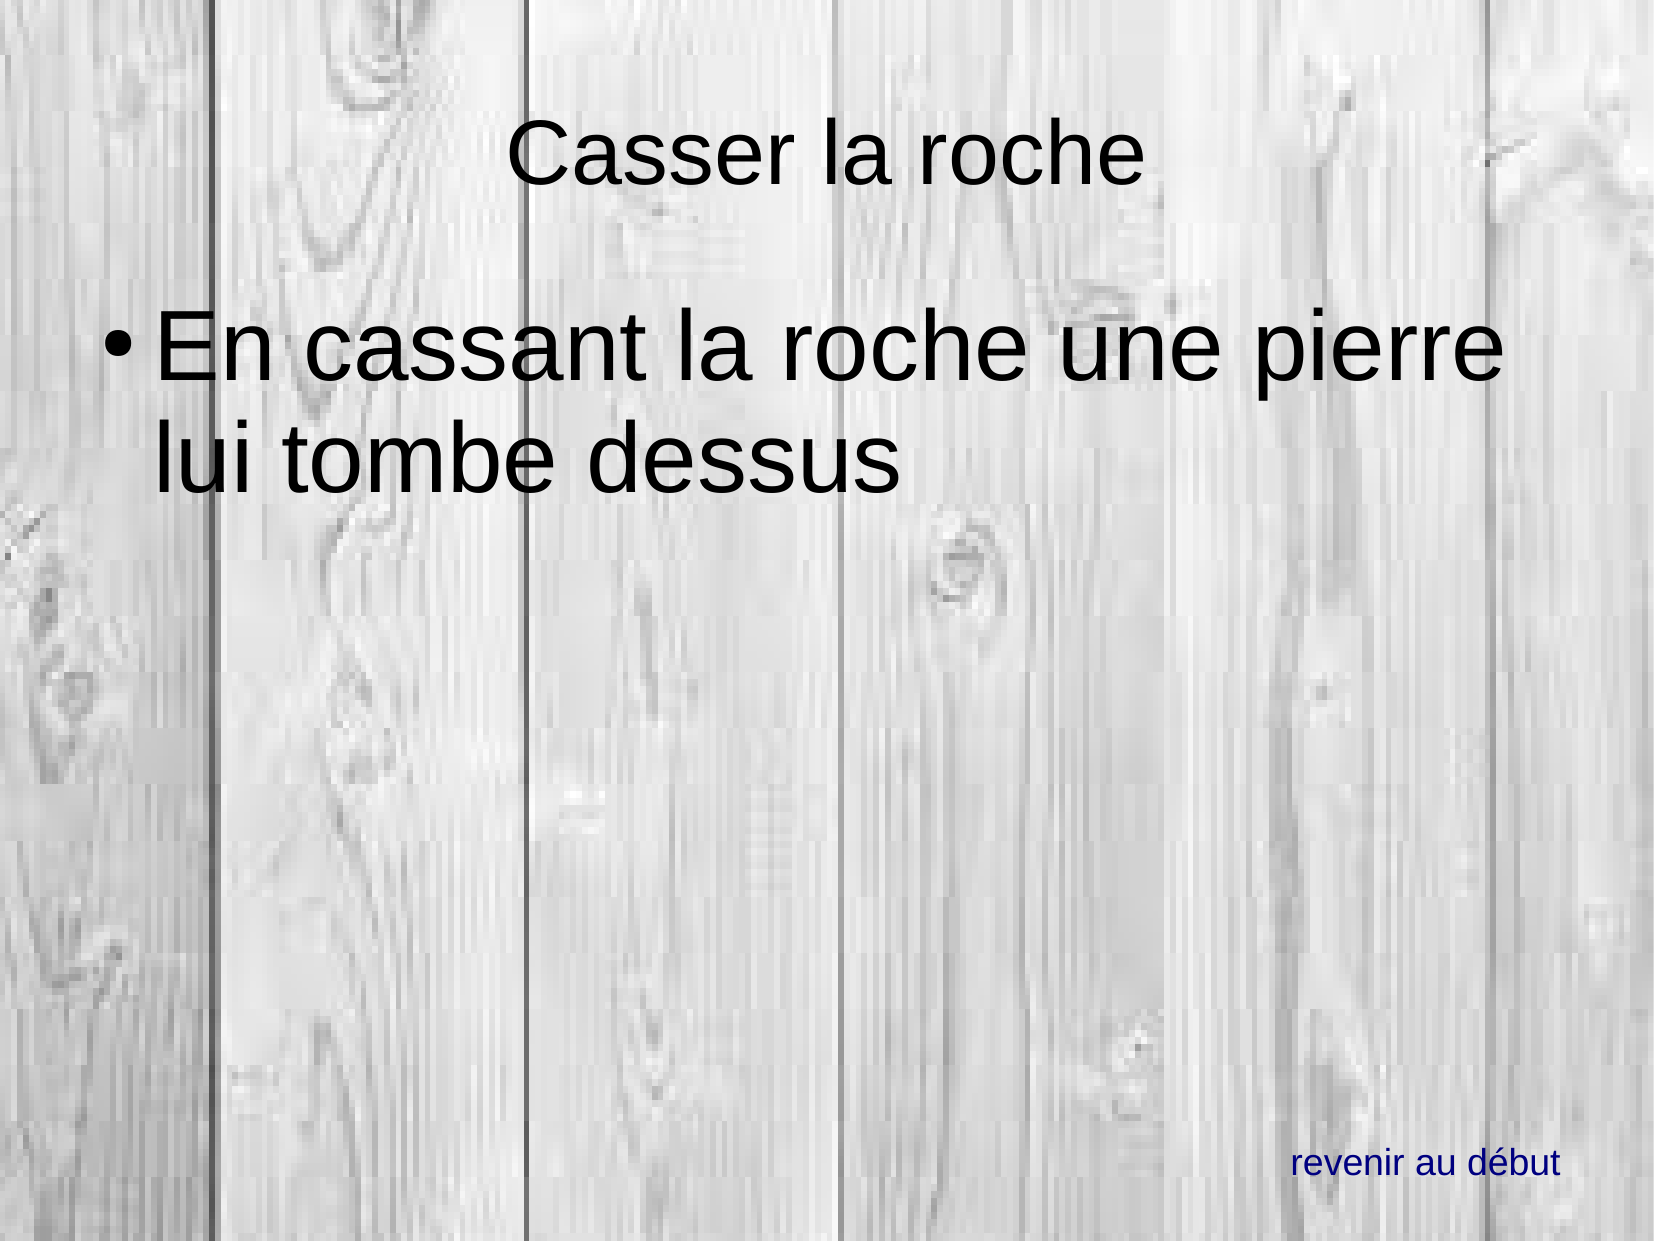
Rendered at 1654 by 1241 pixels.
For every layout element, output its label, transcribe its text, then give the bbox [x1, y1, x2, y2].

text_box revenir au début [1275, 1133, 1602, 1204]
title Casser la roche [82, 49, 1571, 257]
picture [0, 0, 1654, 1241]
list En cassant la roche une pierre lui tombe dessus [82, 290, 1571, 1010]
